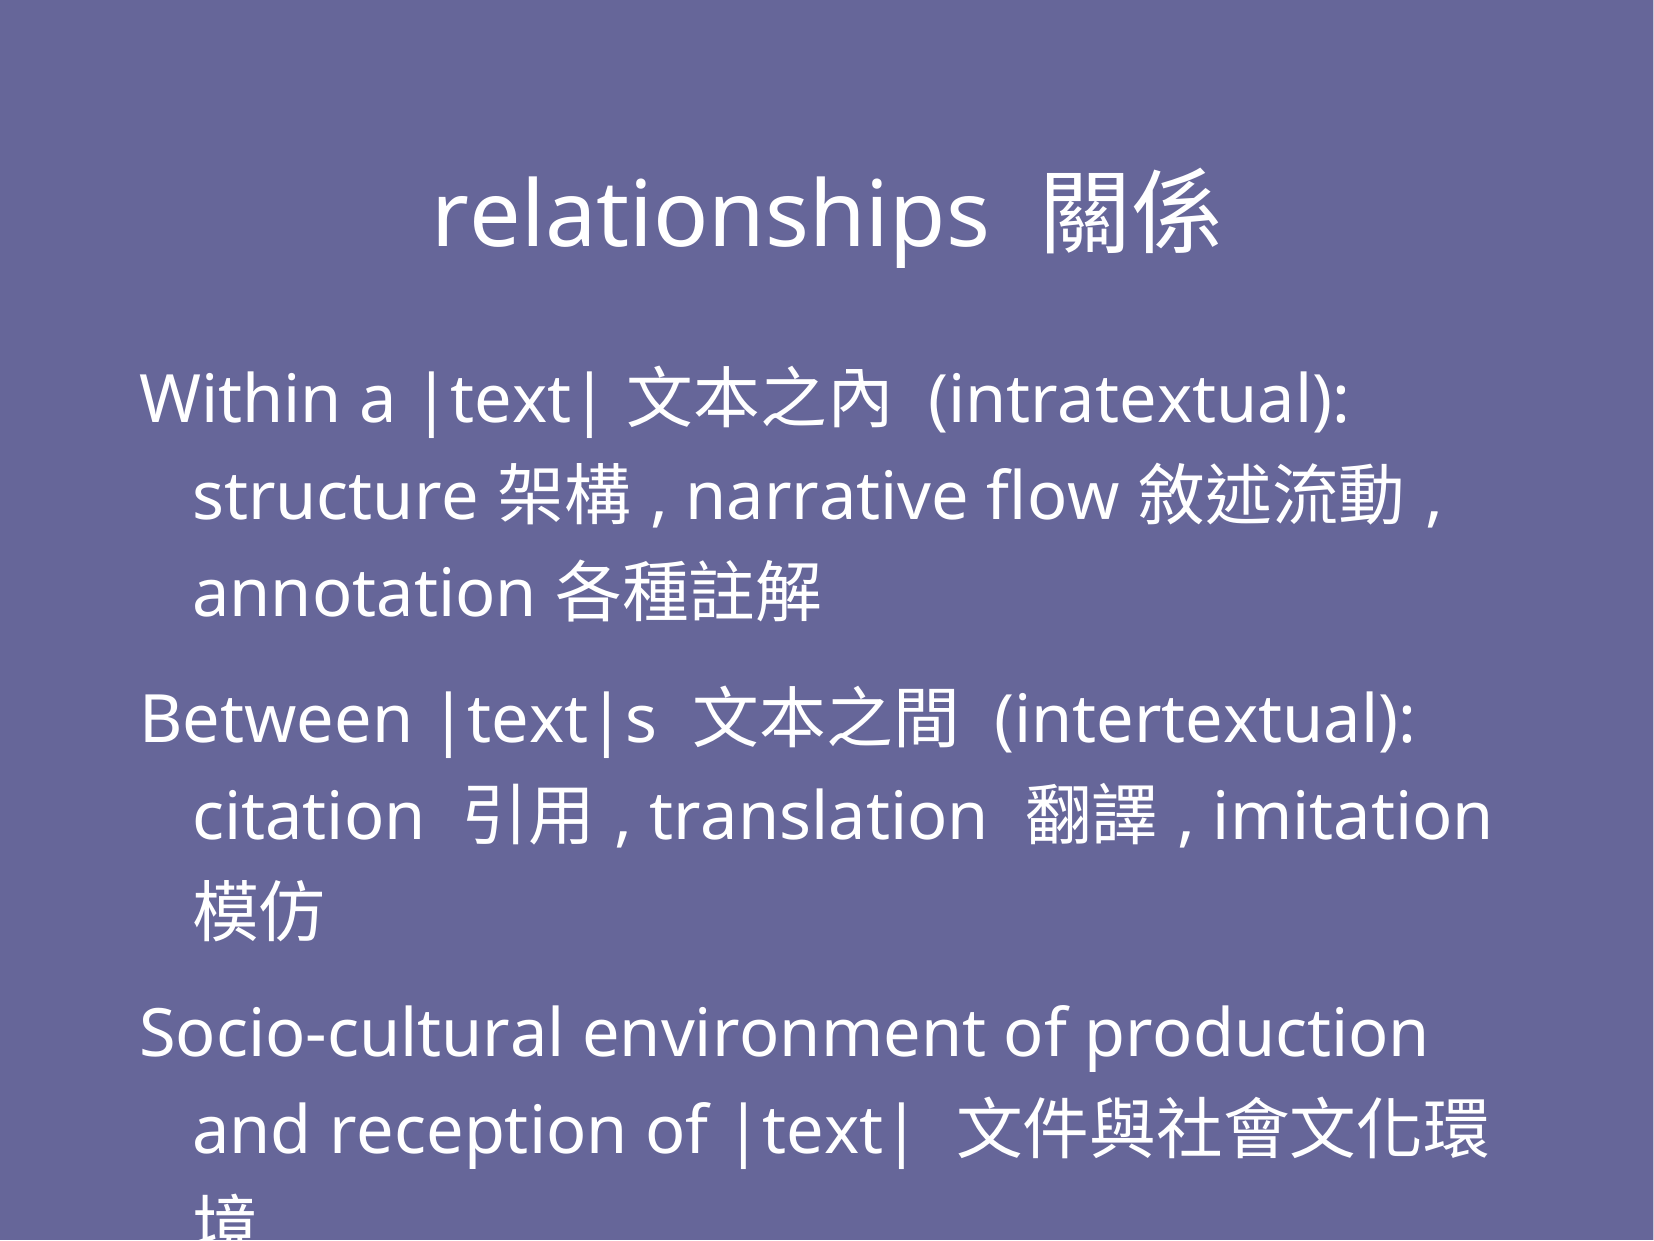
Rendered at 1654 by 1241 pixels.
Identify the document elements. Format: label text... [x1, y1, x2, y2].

list Within a |text|文本之內 (intratextual): structure架構, narrative flow敘述流動, annotation各種註解 Between |text|s 文本之間 (intertextual): citation 引用, translation 翻譯, imitation模仿 Socio-cultural environment of production and reception of |text| 文件與社會文化環境 [121, 344, 1534, 1127]
title relationships 關係 [121, 102, 1534, 310]
